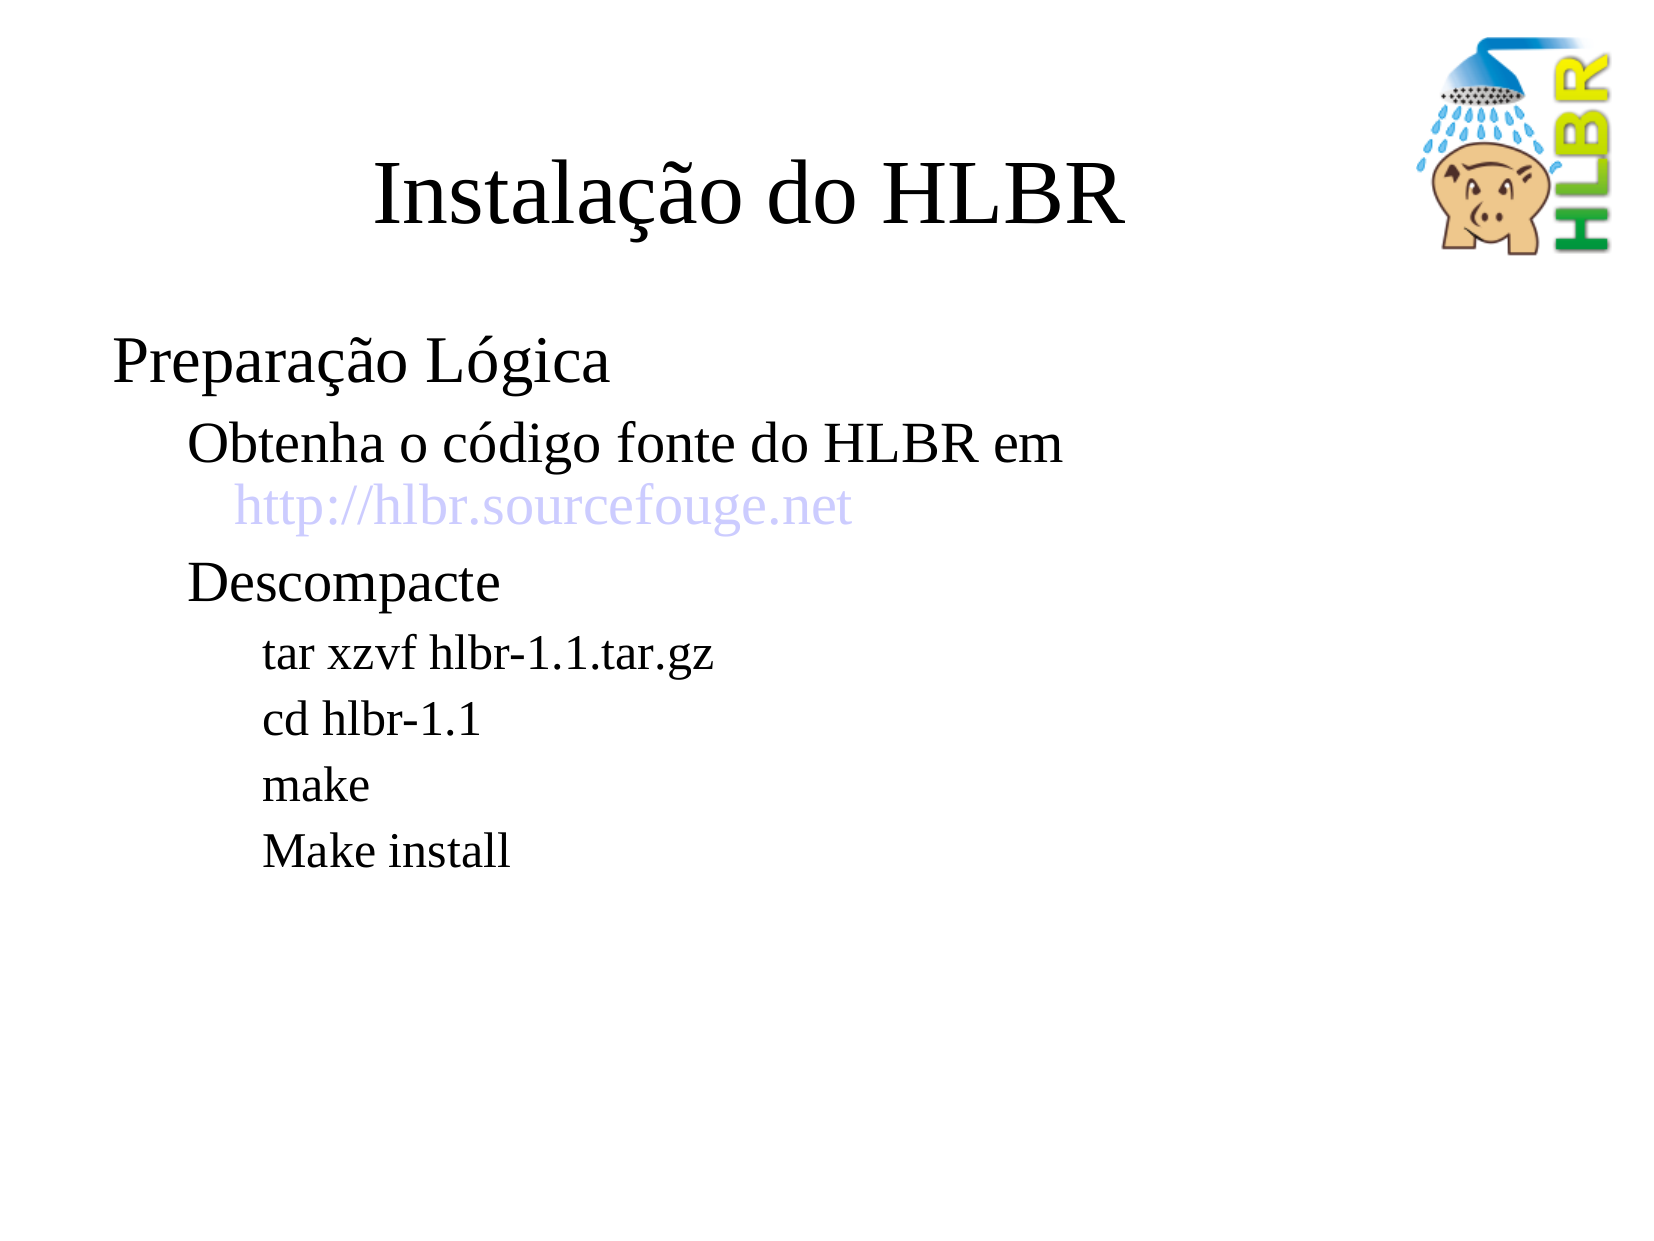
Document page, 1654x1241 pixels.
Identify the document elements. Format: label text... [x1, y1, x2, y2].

list Preparação Lógica Obtenha o código fonte do HLBR em http://hlbr.sourcefouge.net Descompacte tar xzvf hlbr-1.1.tar.gz cd hlbr-1.1 make Make install [112, 324, 1388, 1020]
title Instalação do HLBR [112, 76, 1388, 312]
picture [1416, 37, 1612, 260]
